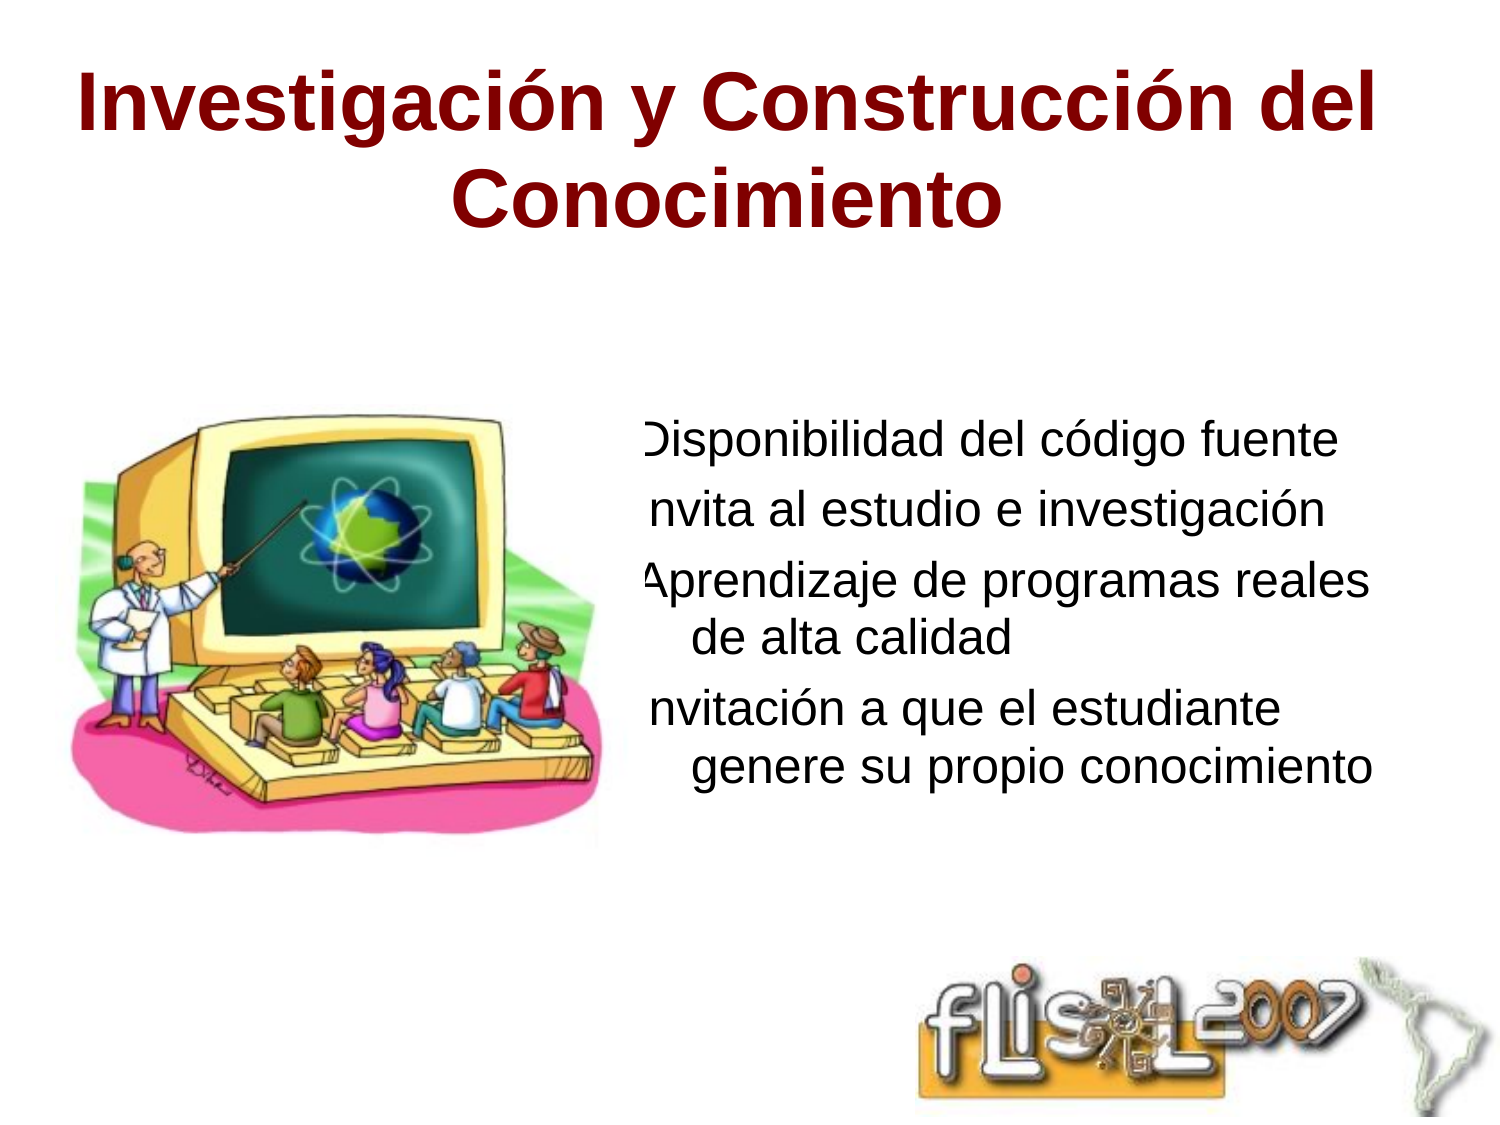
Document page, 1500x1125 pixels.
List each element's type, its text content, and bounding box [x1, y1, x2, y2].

list Disponibilidad del código fuente Invita al estudio e investigación Aprendizaje de programas reales de alta calidad Invitación a que el estudiante genere su propio conocimiento [620, 262, 1425, 1063]
title Investigación y Construcción del Conocimiento [53, 31, 1404, 266]
picture [55, 404, 645, 857]
picture [915, 956, 1500, 1117]
